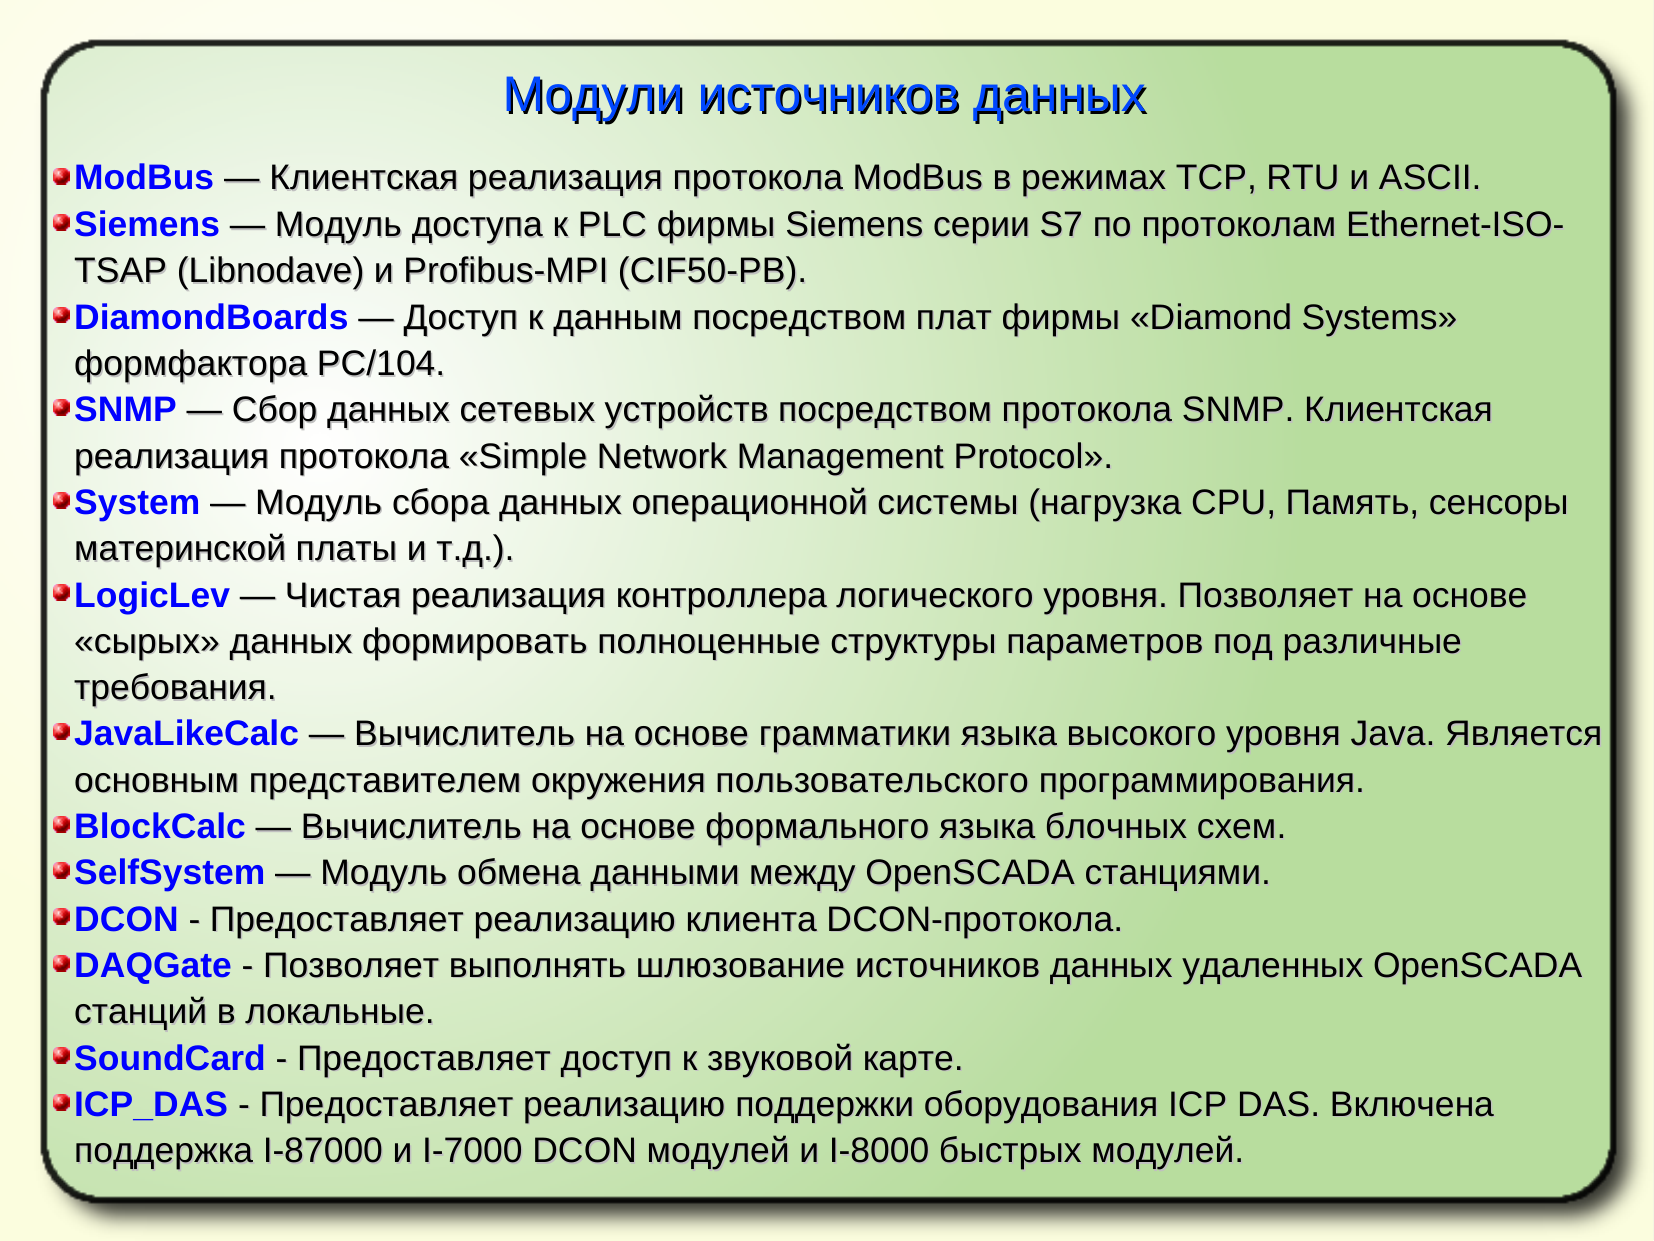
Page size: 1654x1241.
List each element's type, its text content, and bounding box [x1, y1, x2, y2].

picture [0, 0, 1654, 1241]
title Модули источников данных [45, 48, 1603, 142]
list ModBus — Клиентская реализация протокола ModBus в режимах TCP, RTU и ASCII. Siemens — Модуль доступа к PLC фирмы Siemens серии S7 по протоколам Ethernet-ISO-TSAP (Libnodave) и Profibus-MPI (CIF50-PB). DiamondBoards — Доступ к данным посредством плат фирмы «Diamond Systems» формфактора PC/104. SNMP — Сбор данных сетевых устройств посредством протокола SNMP. Клиентская реализация протокола «Simple Network Management Protocol». System — Модуль сбора данных операционной системы (нагрузка CPU, Память, сенсоры материнской платы и т.д.). LogicLev — Чистая реализация контроллера логического уровня. Позволяет на основе «сырых» данных формировать полноценные структуры параметров под различные требования. JavaLikeCalc — Вычислитель на основе грамматики языка высокого уровня Java. Является основным представителем окружения пользовательского программирования. BlockCalc — Вычислитель на основе формального языка блочных схем. SelfSystem — Модуль обмена данными между OpenSCADA станциями. DCON - Предоставляет реализацию клиента DCON-протокола. DAQGate - Позволяет выполнять шлюзование источников данных удаленных OpenSCADA станций в локальные. SoundCard - Предоставляет доступ к звуковой карте. ICP_DAS - Предоставляет реализацию поддержки оборудования ICP DAS. Включена поддержка I-87000 и I-7000 DCON модулей и I-8000 быстрых модулей. [47, 157, 1607, 1170]
